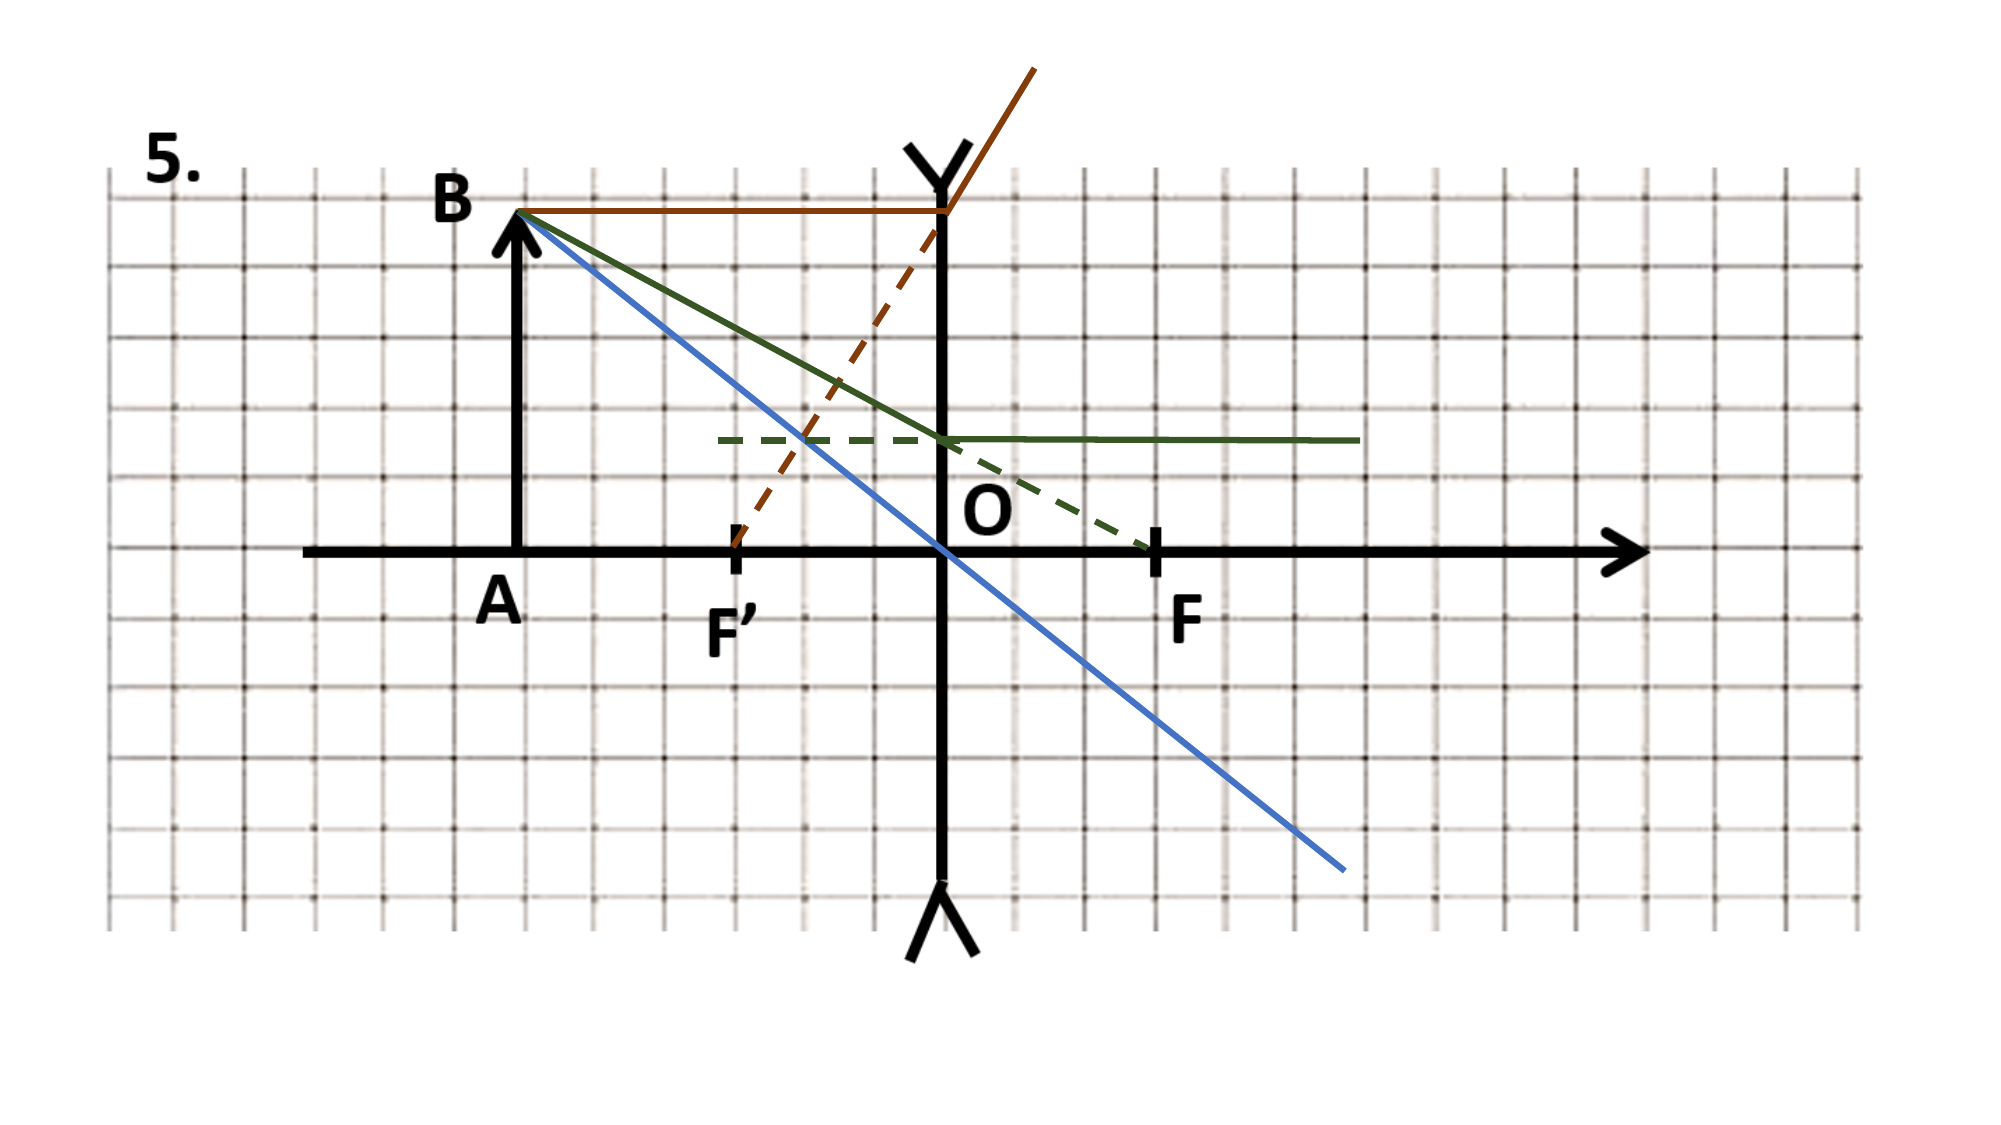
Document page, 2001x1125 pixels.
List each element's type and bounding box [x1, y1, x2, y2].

picture [101, 125, 1881, 969]
